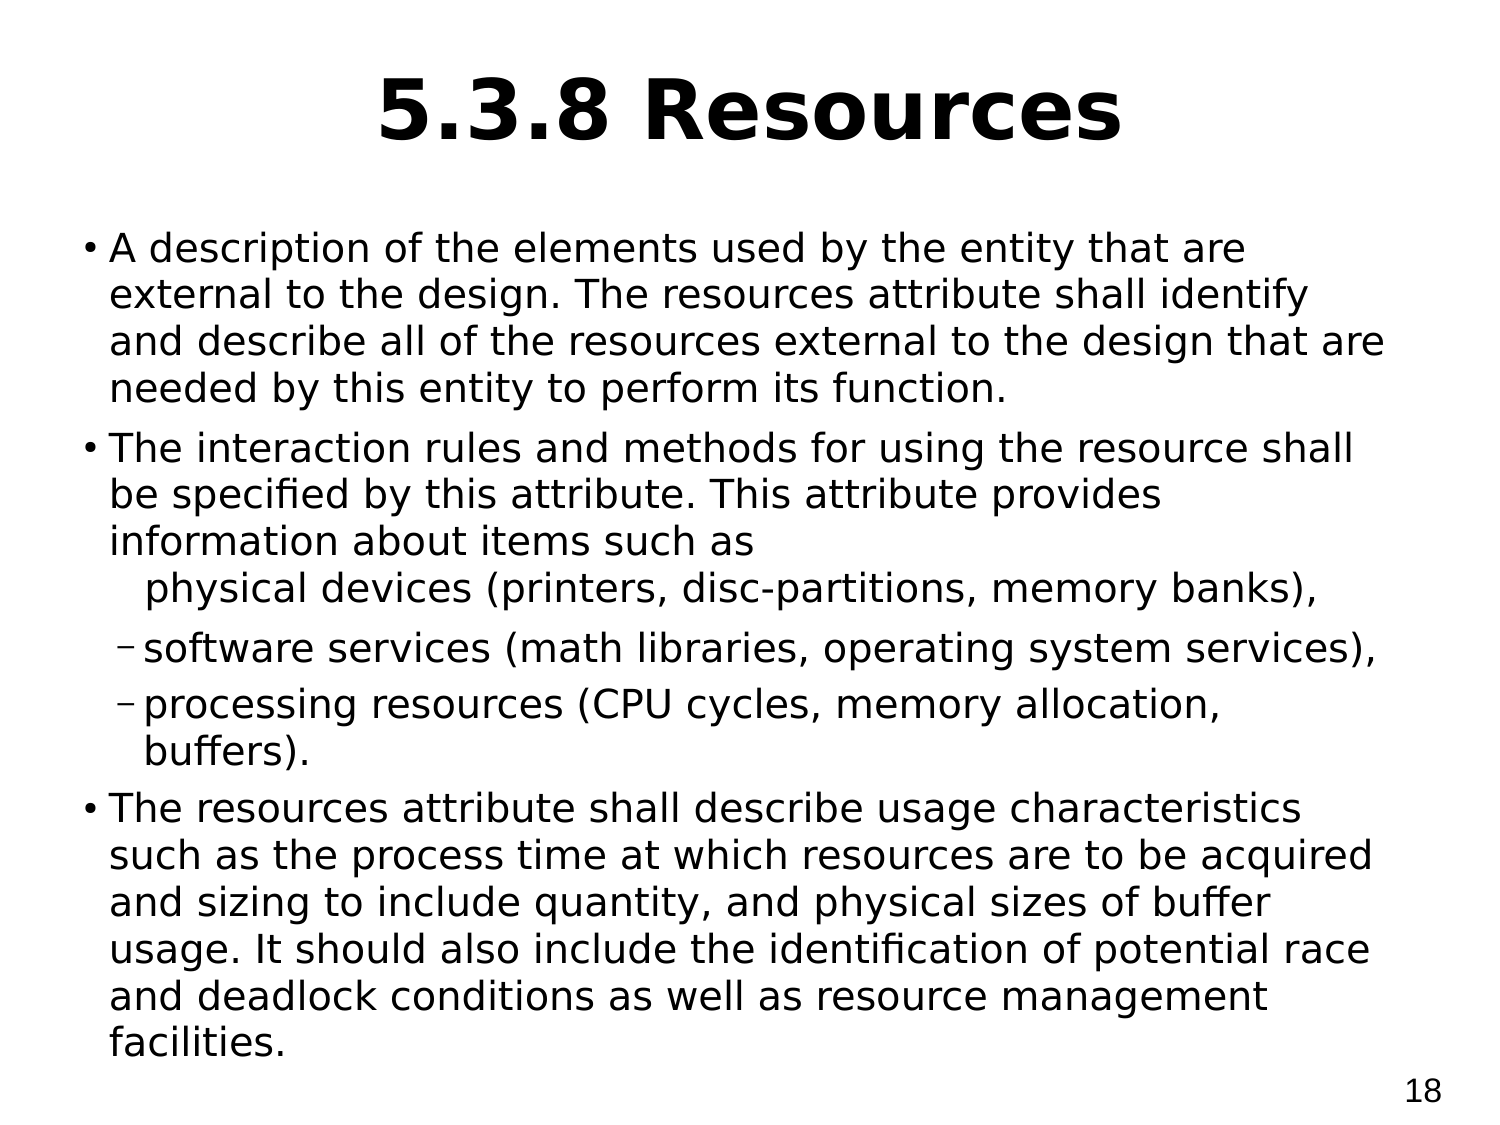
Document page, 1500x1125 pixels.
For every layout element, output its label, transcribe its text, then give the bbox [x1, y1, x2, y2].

list A description of the elements used by the entity that are external to the design. The resources attribute shall identify and describe all of the resources external to the design that are needed by this entity to perform its function. The interaction rules and methods for using the resource shall be specified by this attribute. This attribute provides information about items such as physical devices (printers, disc-partitions, memory banks), software services (math libraries, operating system services), processing resources (CPU cycles, memory allocation, buffers). The resources attribute shall describe usage characteristics such as the process time at which resources are to be acquired and sizing to include quantity, and physical sizes of buffer usage. It should also include the identification of potential race and deadlock conditions as well as resource management facilities. [75, 224, 1395, 1075]
title 5.3.8 Resources [75, 44, 1425, 177]
